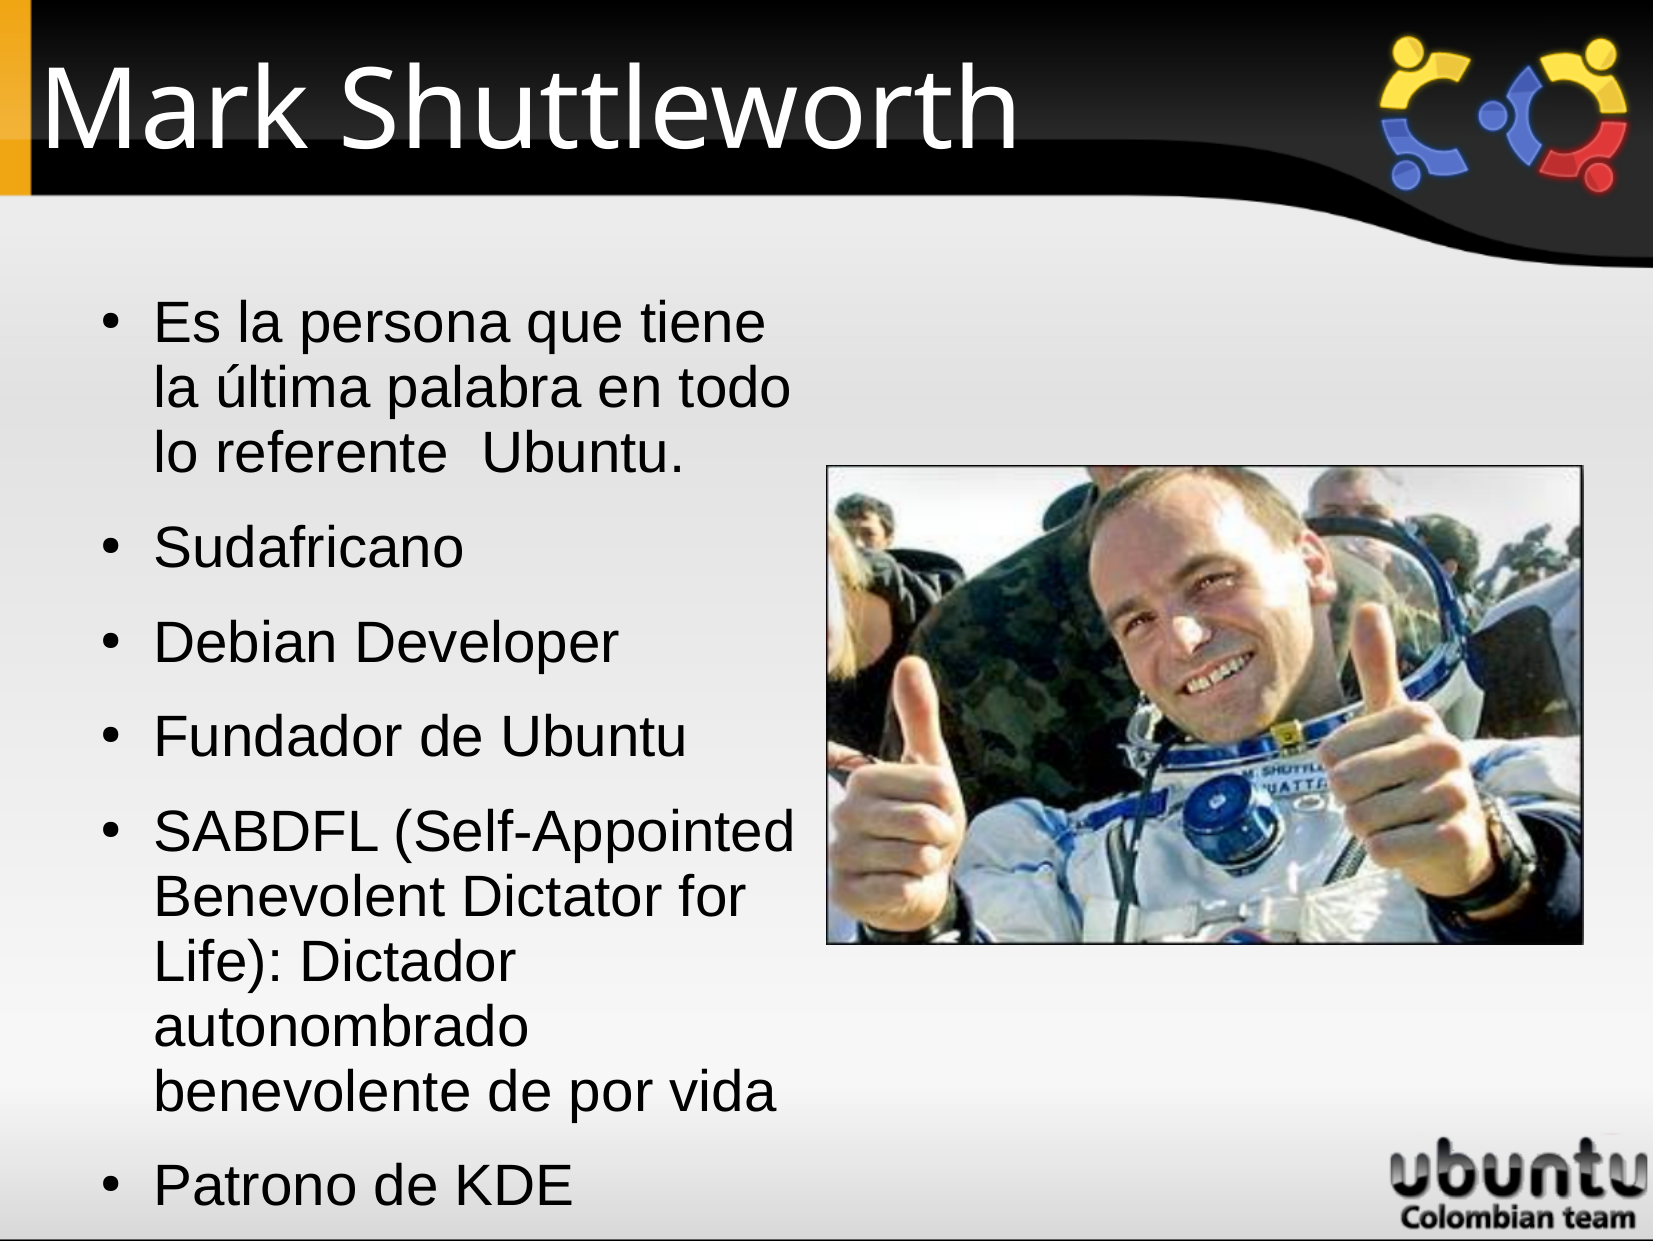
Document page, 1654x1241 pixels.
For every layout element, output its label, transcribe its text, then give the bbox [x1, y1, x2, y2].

picture [0, 0, 1653, 1241]
list Es la persona que tiene la última palabra en todo lo referente Ubuntu. Sudafricano Debian Developer Fundador de Ubuntu SABDFL (Self-Appointed Benevolent Dictator for Life): Dictador autonombrado benevolente de por vida Patrono de KDE [82, 290, 809, 1219]
text_box Mark Shuttleworth [23, 21, 1483, 147]
